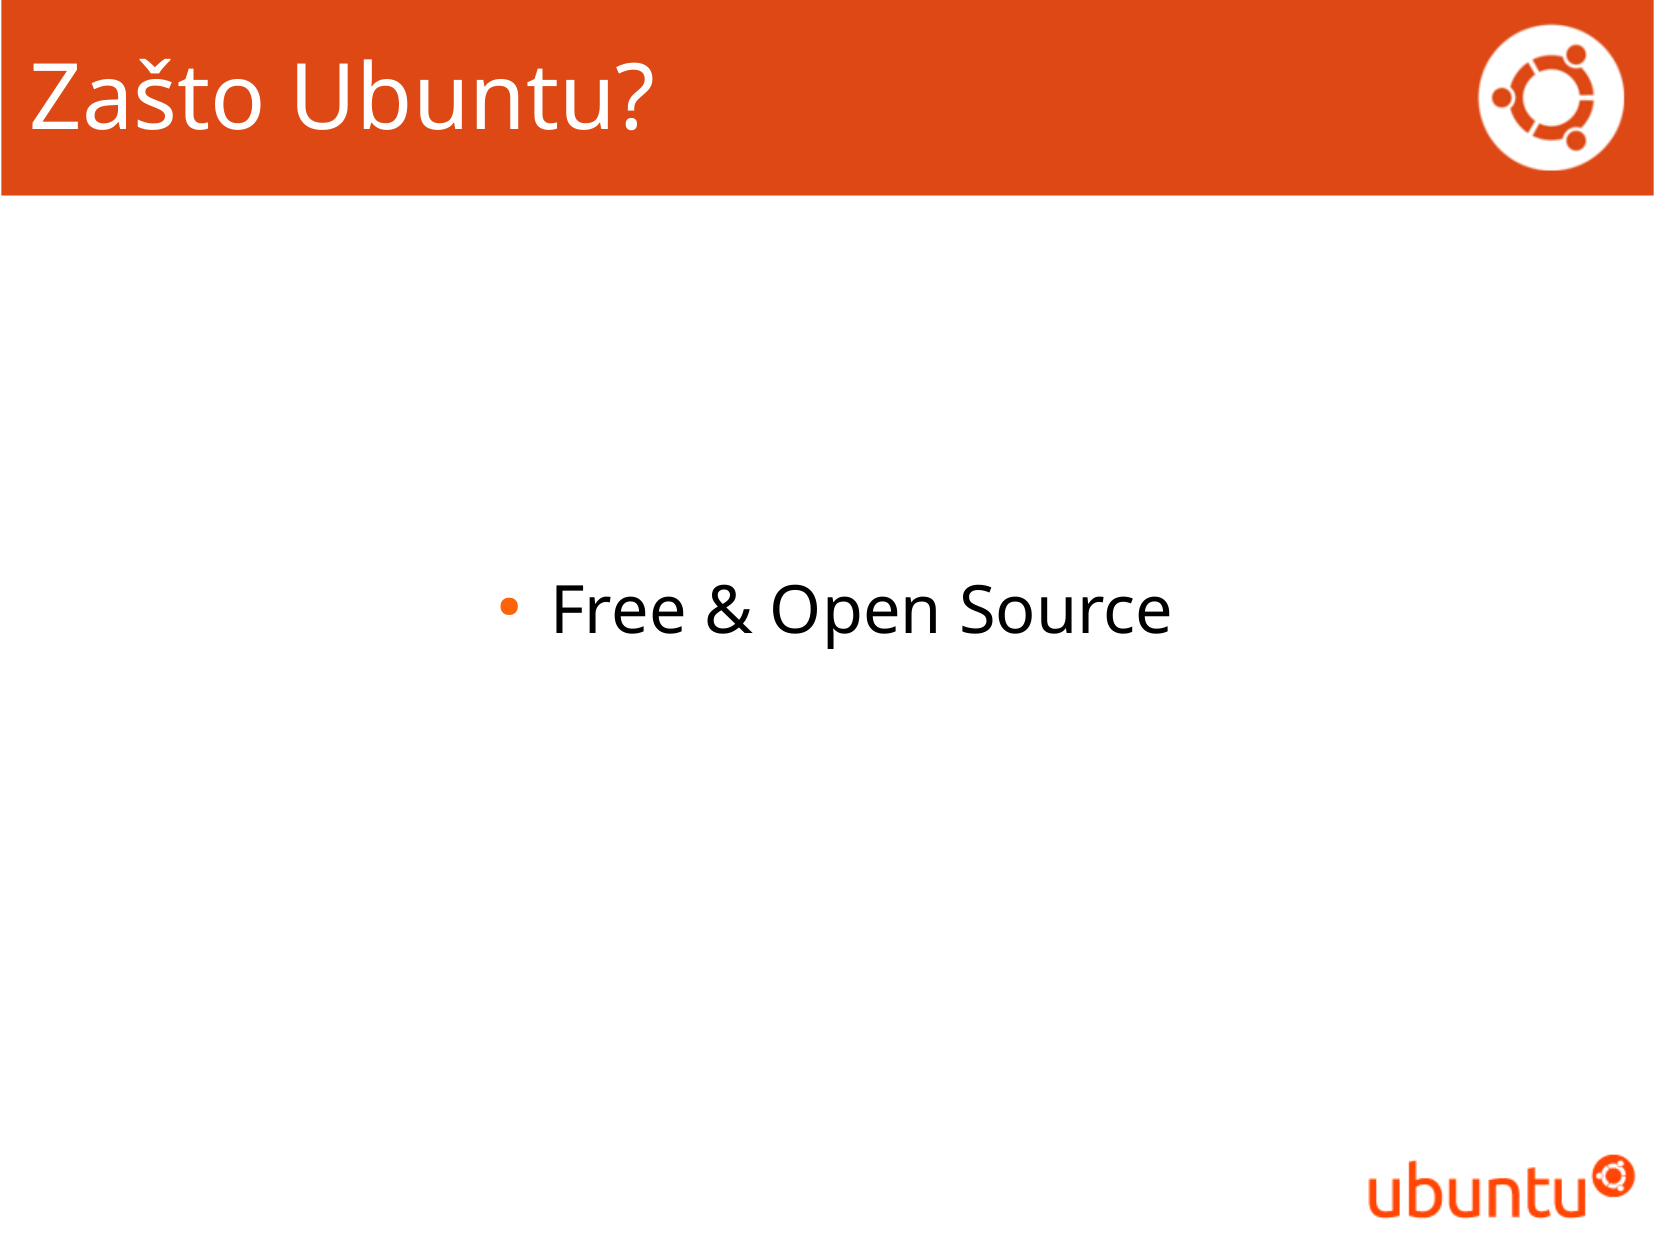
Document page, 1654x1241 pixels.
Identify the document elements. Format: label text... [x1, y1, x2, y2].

title Zašto Ubuntu? [29, 18, 1459, 170]
picture [0, 0, 1654, 1241]
list Free & Open Source [82, 562, 1571, 1109]
